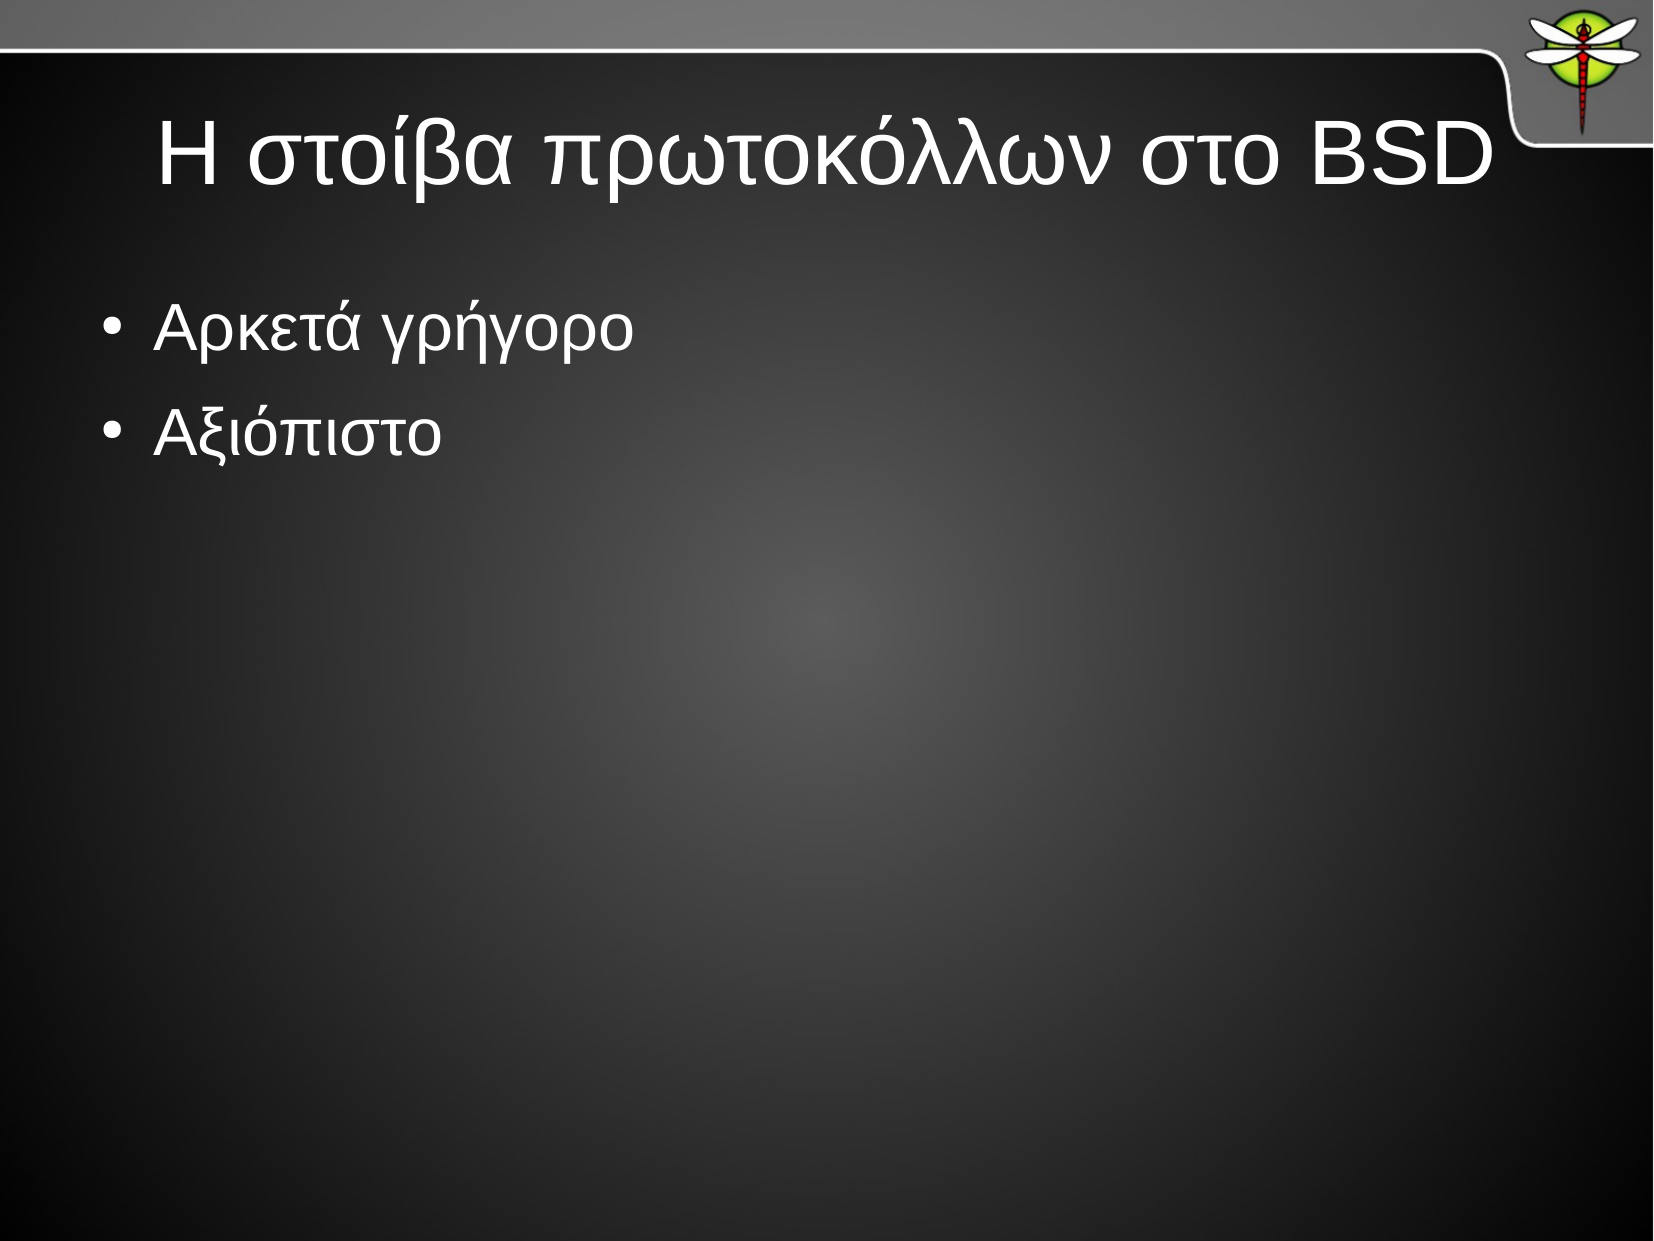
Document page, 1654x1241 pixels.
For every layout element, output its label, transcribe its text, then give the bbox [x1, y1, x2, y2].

title Η στοίβα πρωτοκόλλων στο BSD [82, 49, 1571, 257]
picture [0, 0, 1654, 1241]
list Αρκετά γρήγορο Αξιόπιστο [82, 290, 1571, 1109]
